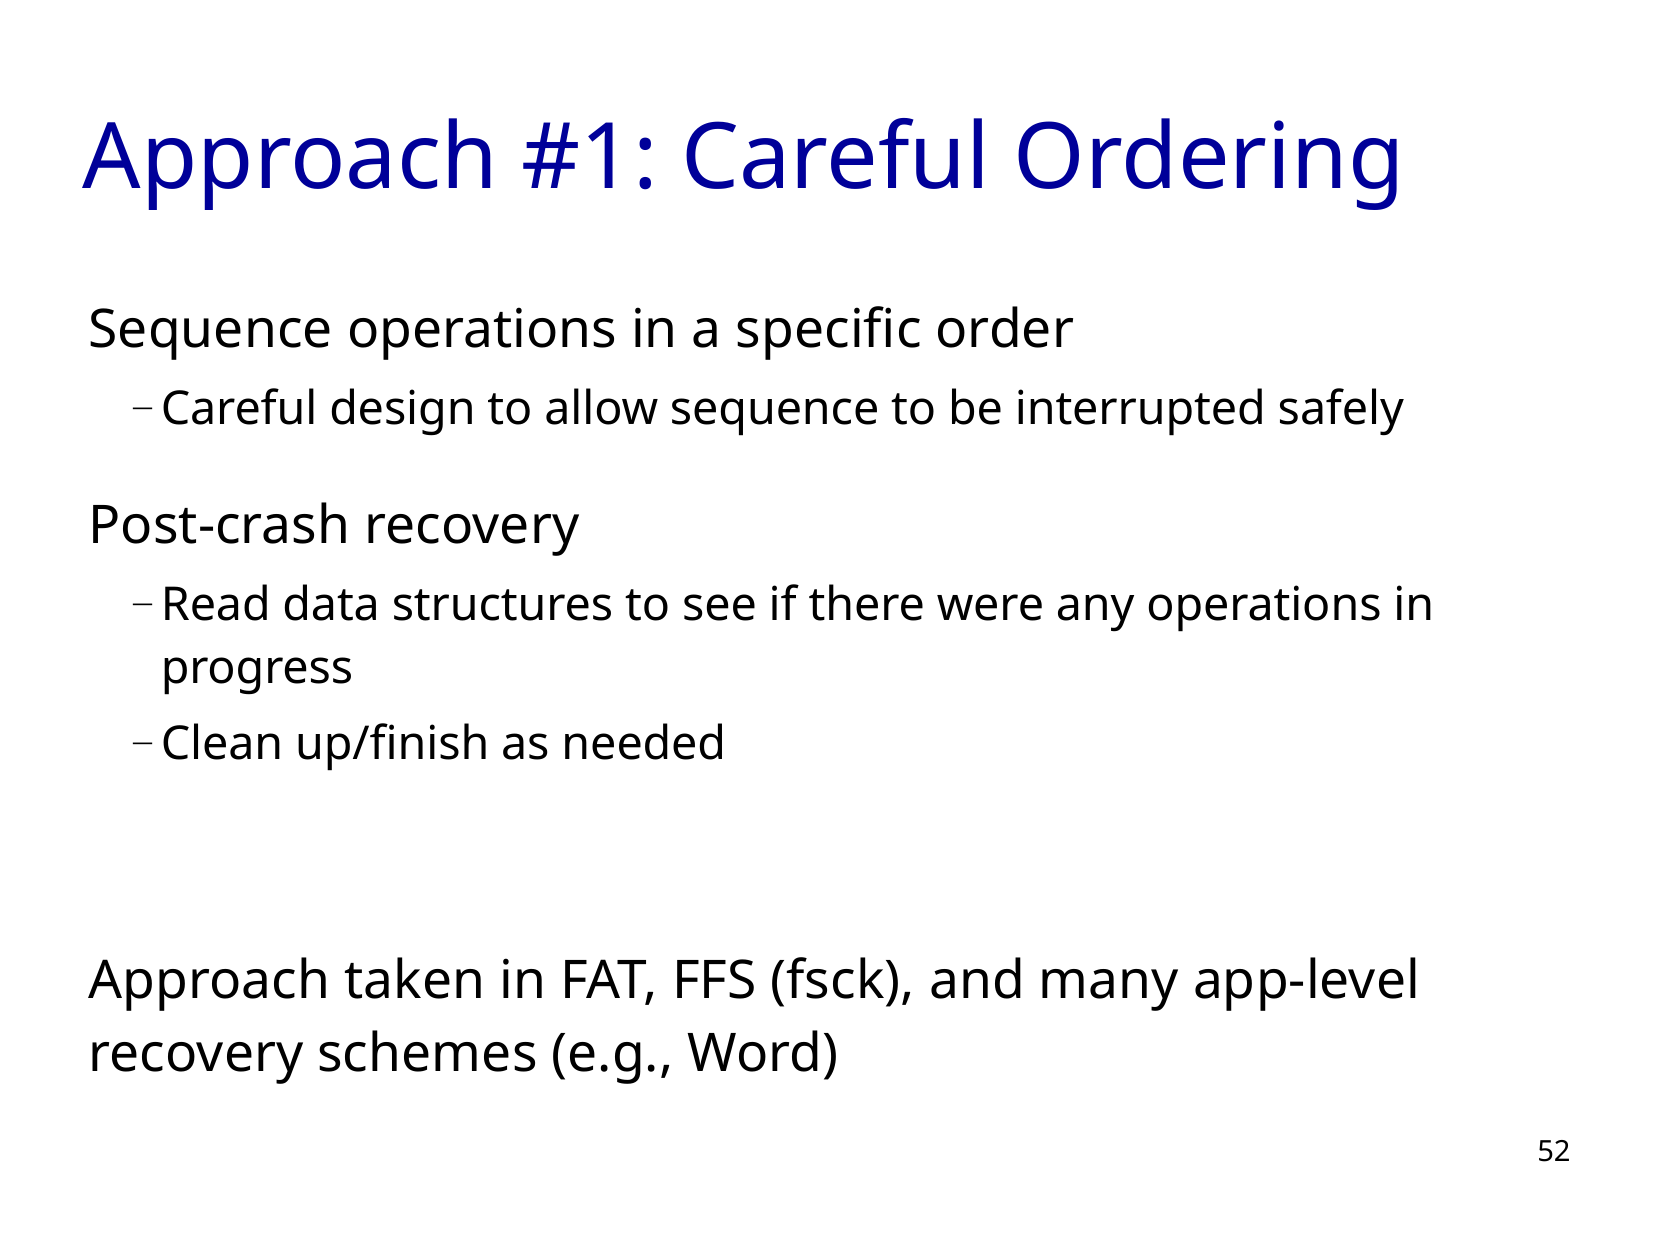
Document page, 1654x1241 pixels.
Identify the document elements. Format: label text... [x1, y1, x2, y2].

list Sequence operations in a specific order Careful design to allow sequence to be interrupted safely Post-crash recovery Read data structures to see if there were any operations in progress Clean up/finish as needed Approach taken in FAT, FFS (fsck), and many app-level recovery schemes (e.g., Word) [60, 290, 1571, 1096]
title Approach #1: Careful Ordering [82, 49, 1571, 257]
